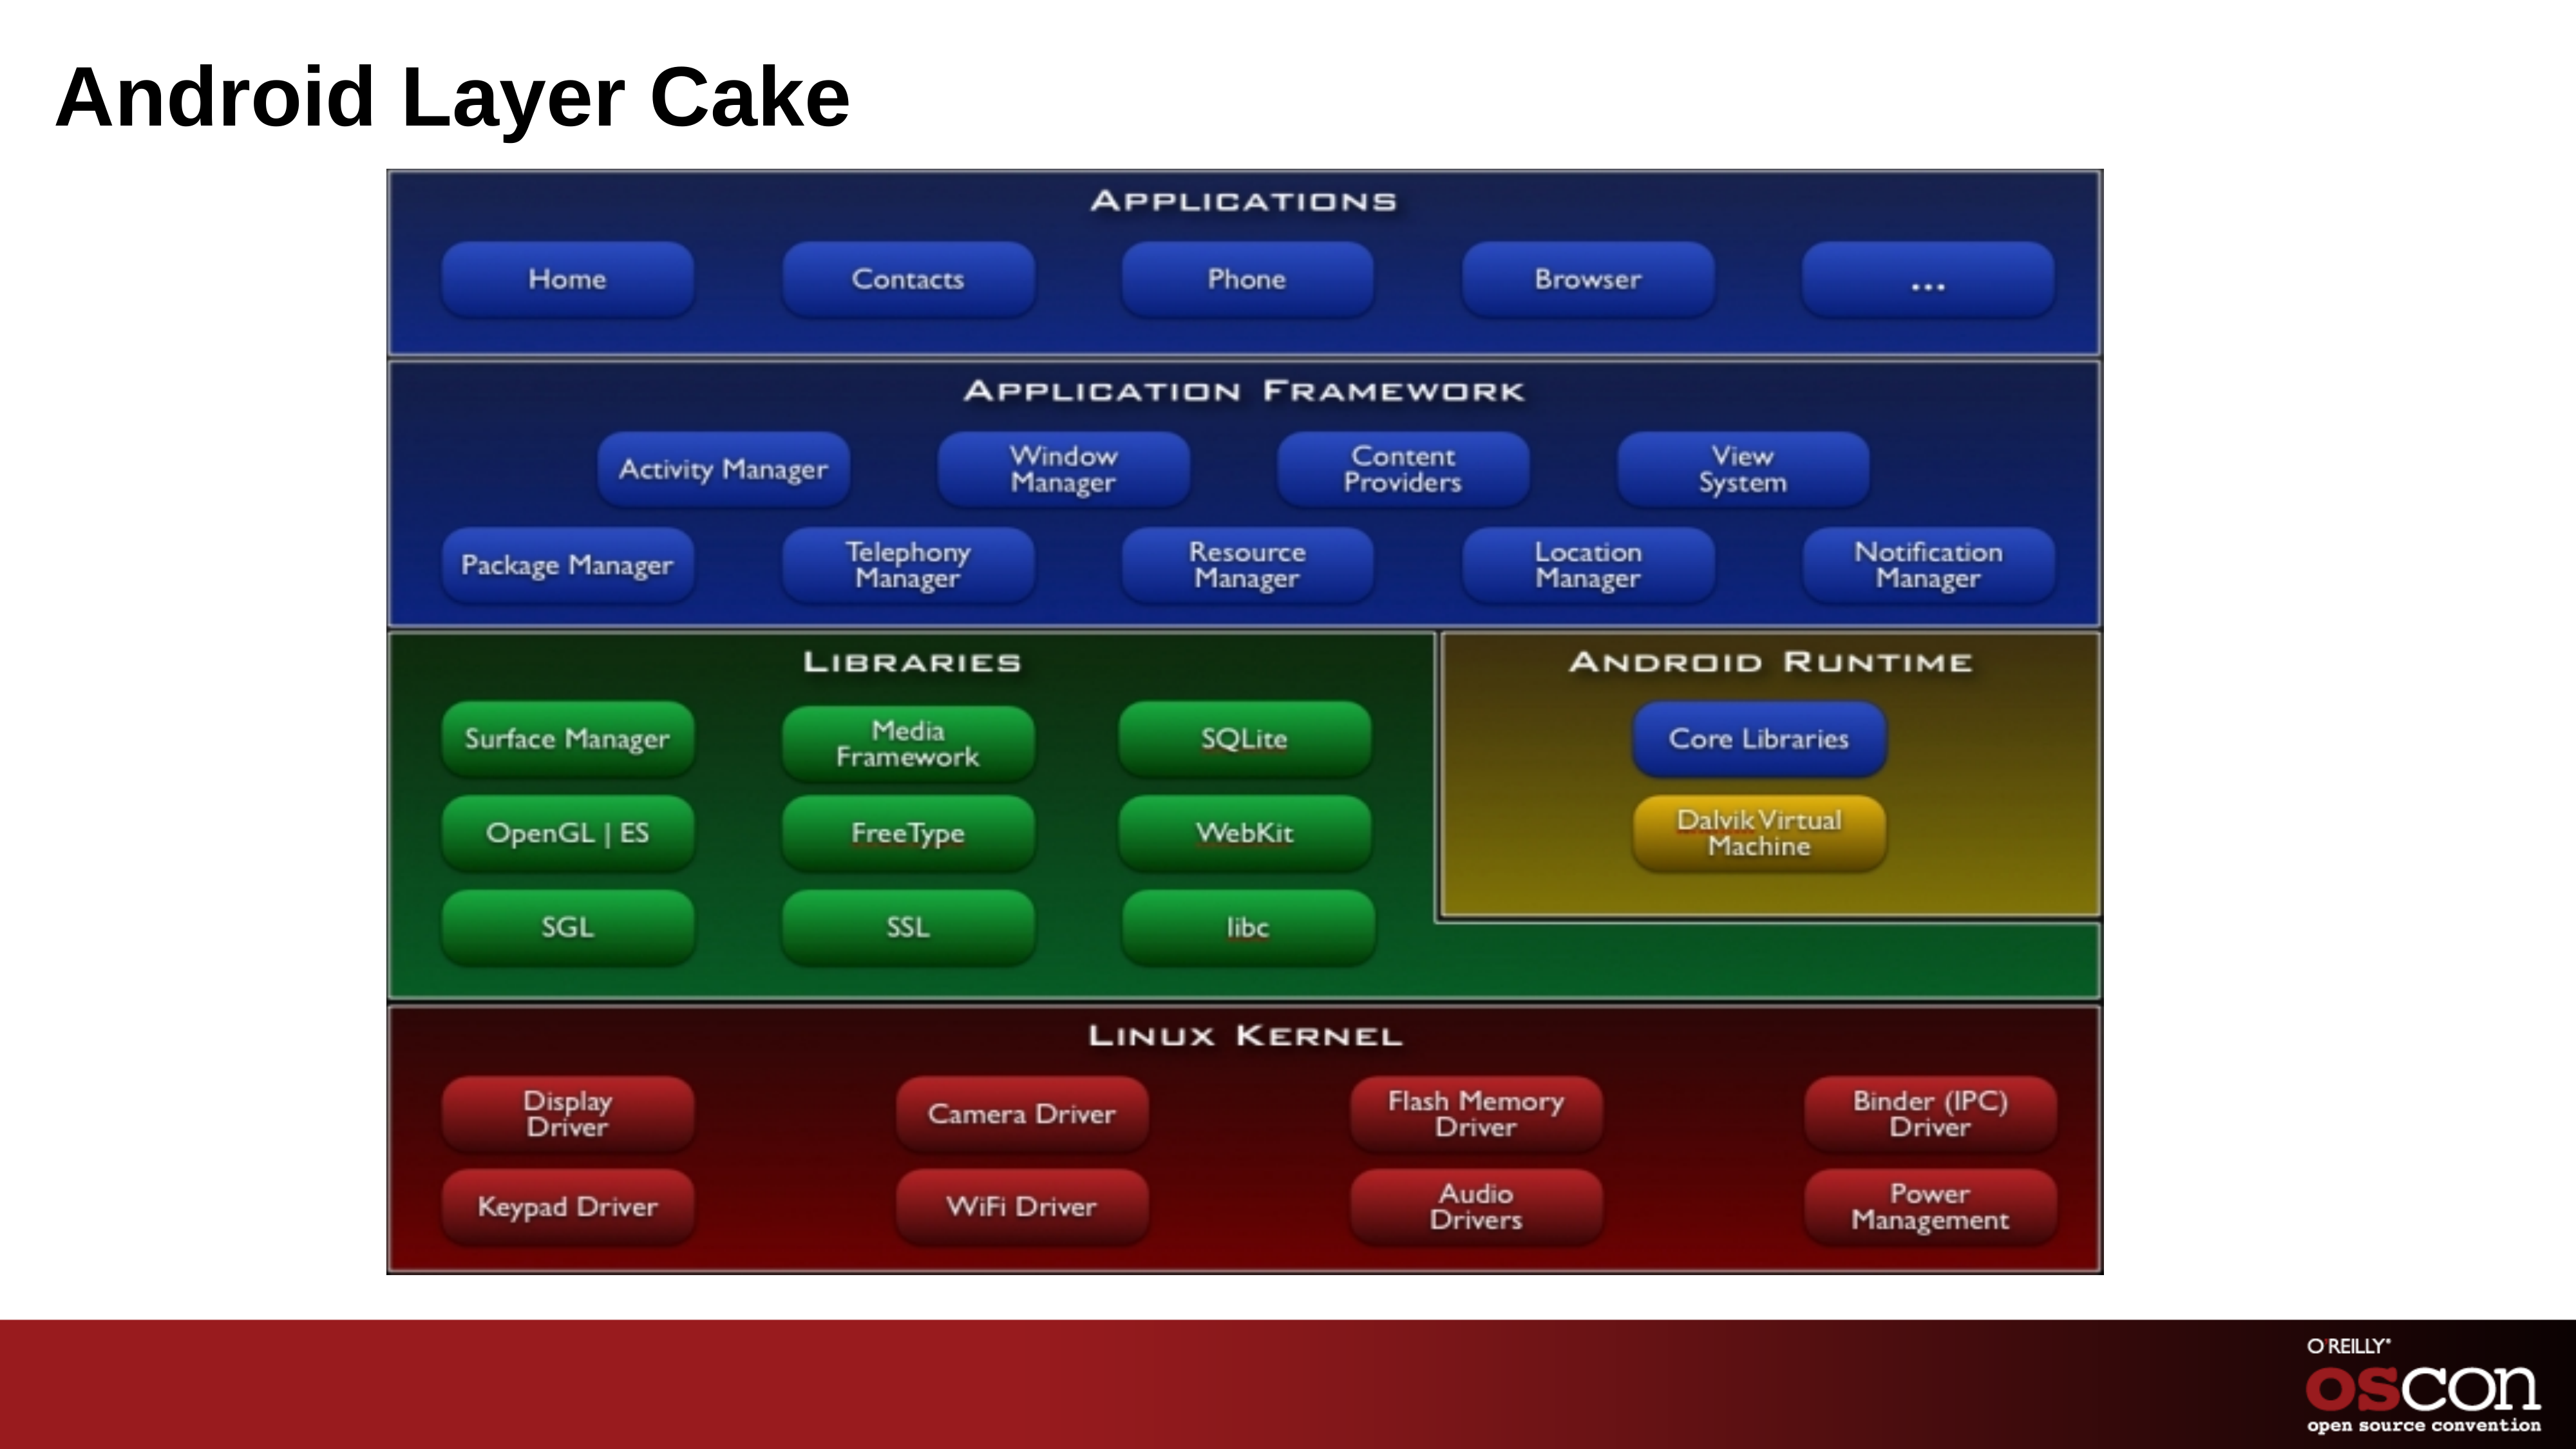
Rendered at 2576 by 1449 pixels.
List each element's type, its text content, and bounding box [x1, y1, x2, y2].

title Android Layer Cake [48, 17, 2514, 167]
picture [0, 0, 2576, 1449]
